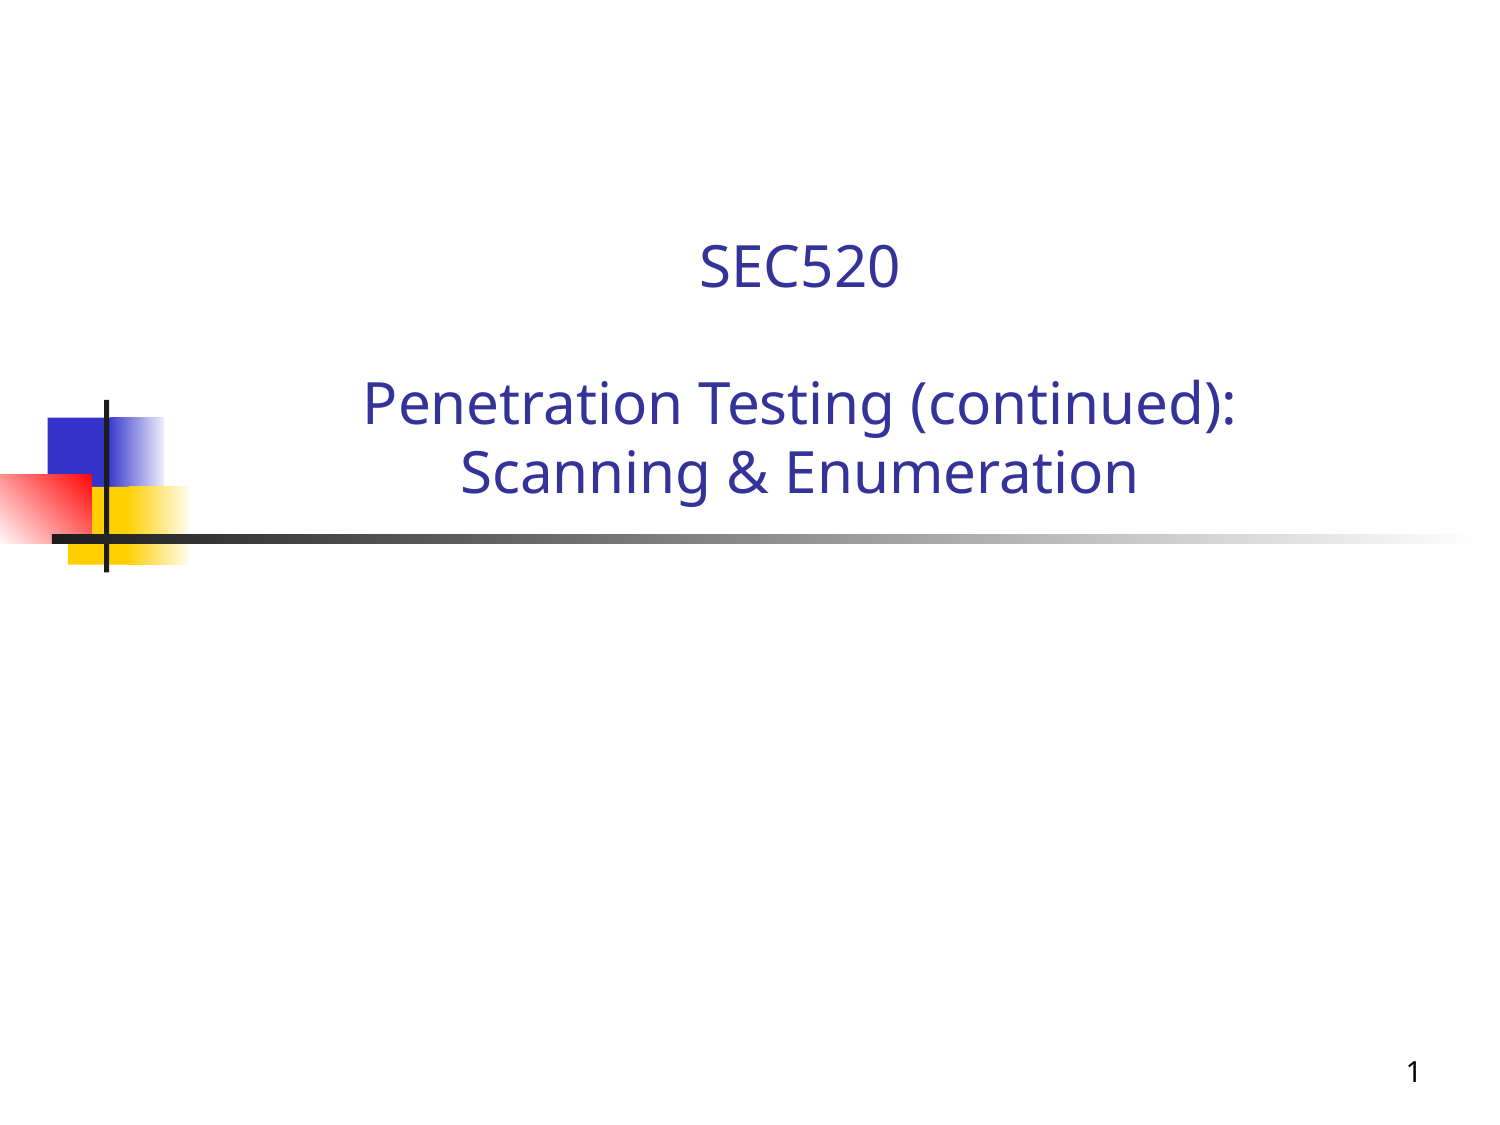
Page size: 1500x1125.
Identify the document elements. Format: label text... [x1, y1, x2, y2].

title SEC520 Penetration Testing (continued): Scanning & Enumeration [162, 223, 1438, 515]
